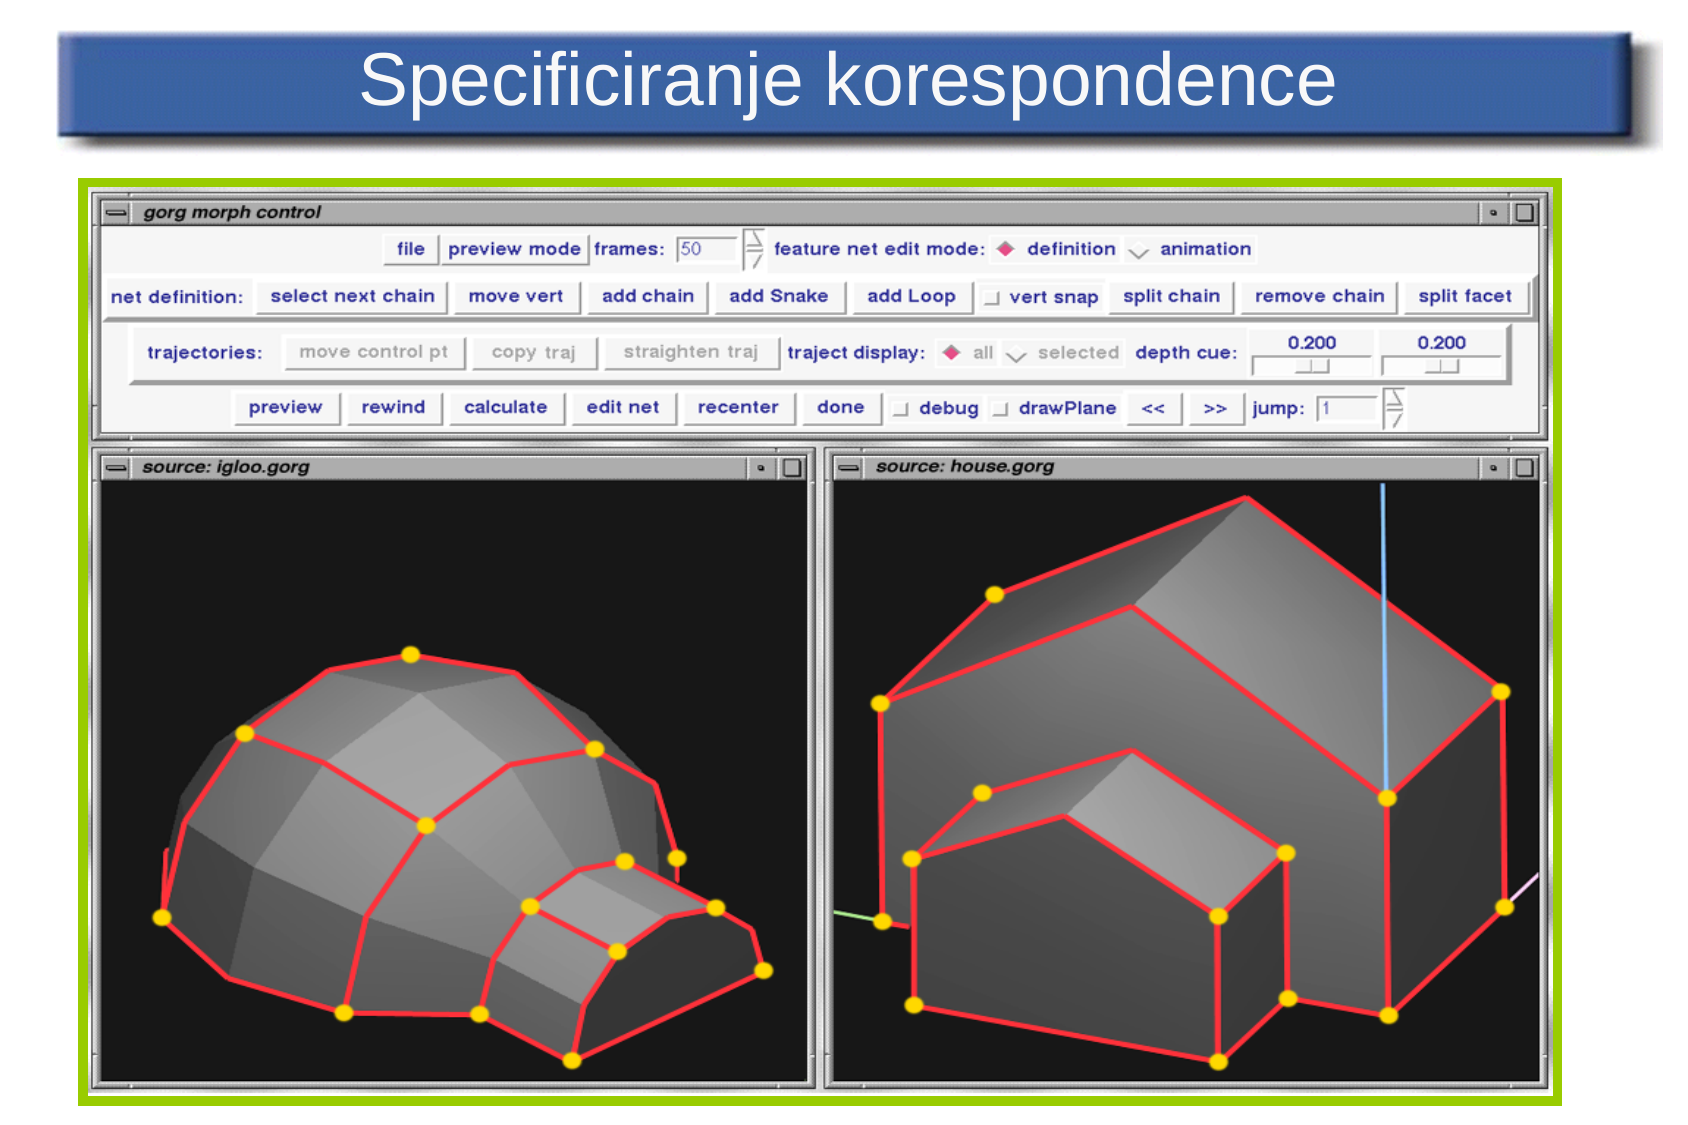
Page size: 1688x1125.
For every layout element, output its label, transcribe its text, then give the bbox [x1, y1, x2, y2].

title Specificiranje korespondence [188, 23, 1509, 128]
picture [56, 29, 1663, 156]
picture [87, 187, 1553, 1097]
